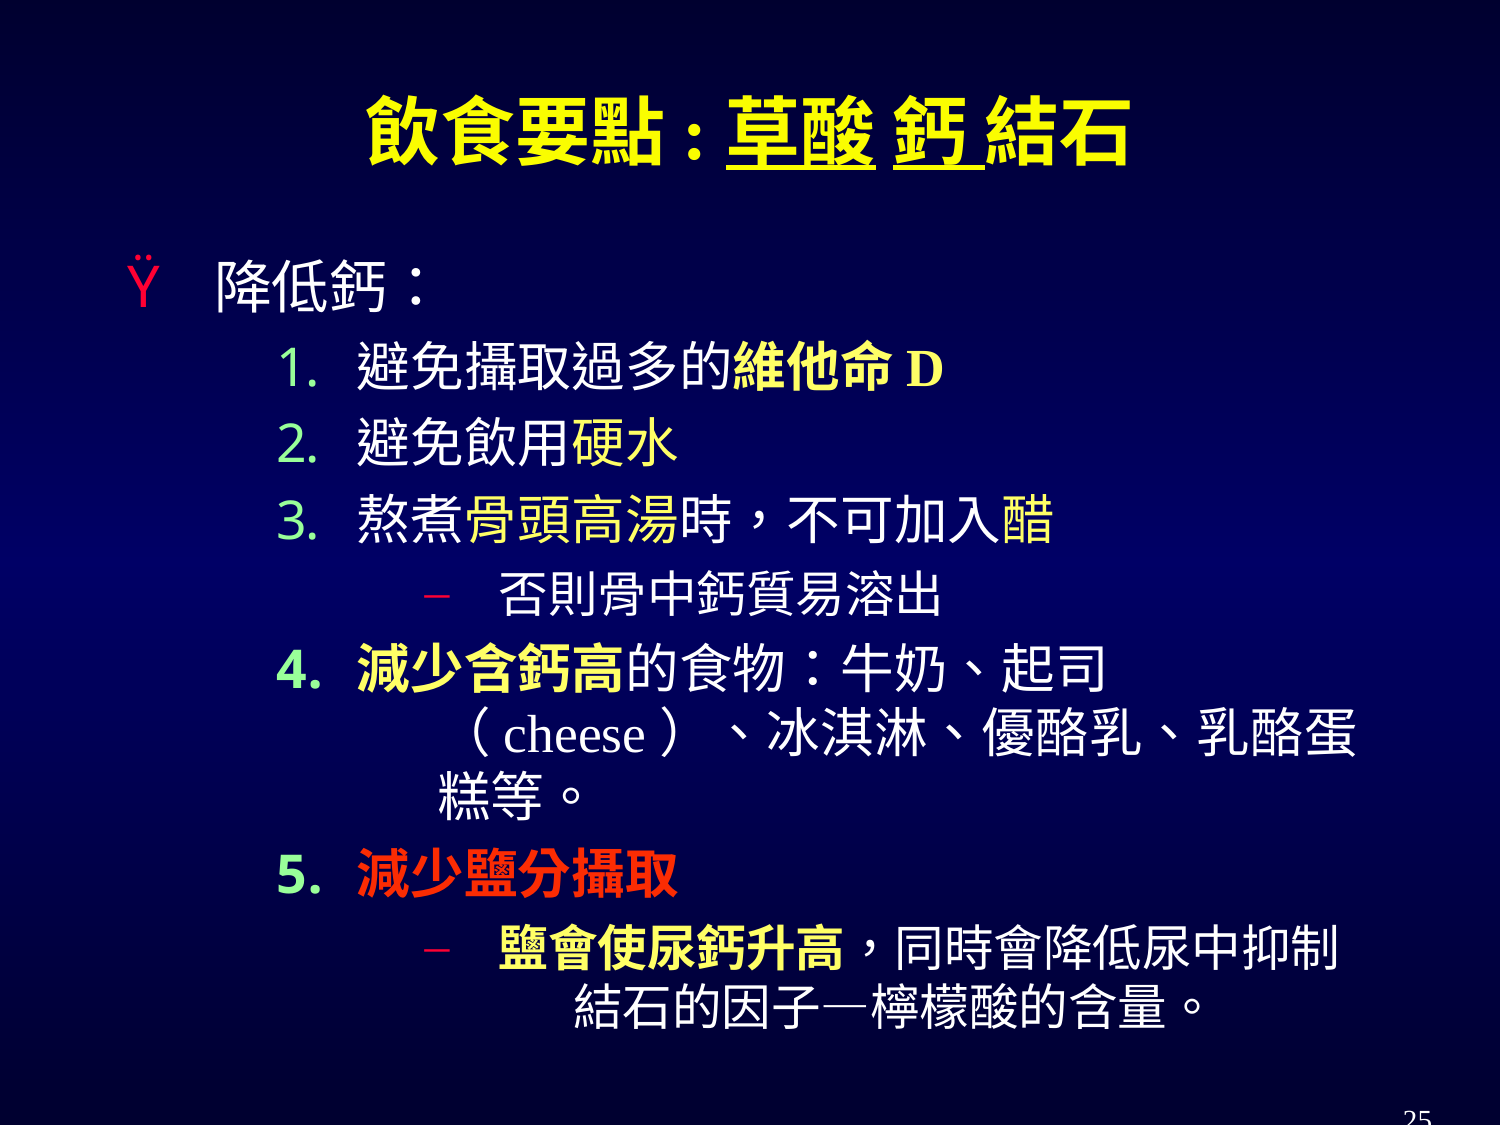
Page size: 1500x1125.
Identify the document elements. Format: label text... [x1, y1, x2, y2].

list 降低鈣： 避免攝取過多的維他命D 避免飲用硬水 熬煮骨頭高湯時，不可加入醋 否則骨中鈣質易溶出 減少含鈣高的食物：牛奶、起司（cheese）、冰淇淋、優酪乳、乳酪蛋糕等。 減少鹽分攝取 鹽會使尿鈣升高，同時會降低尿中抑制結石的因子—檸檬酸的含量。 [112, 243, 1388, 1044]
text_box [1387, 1093, 1491, 1118]
title 飲食要點:草酸 鈣 結石 [112, 62, 1388, 197]
